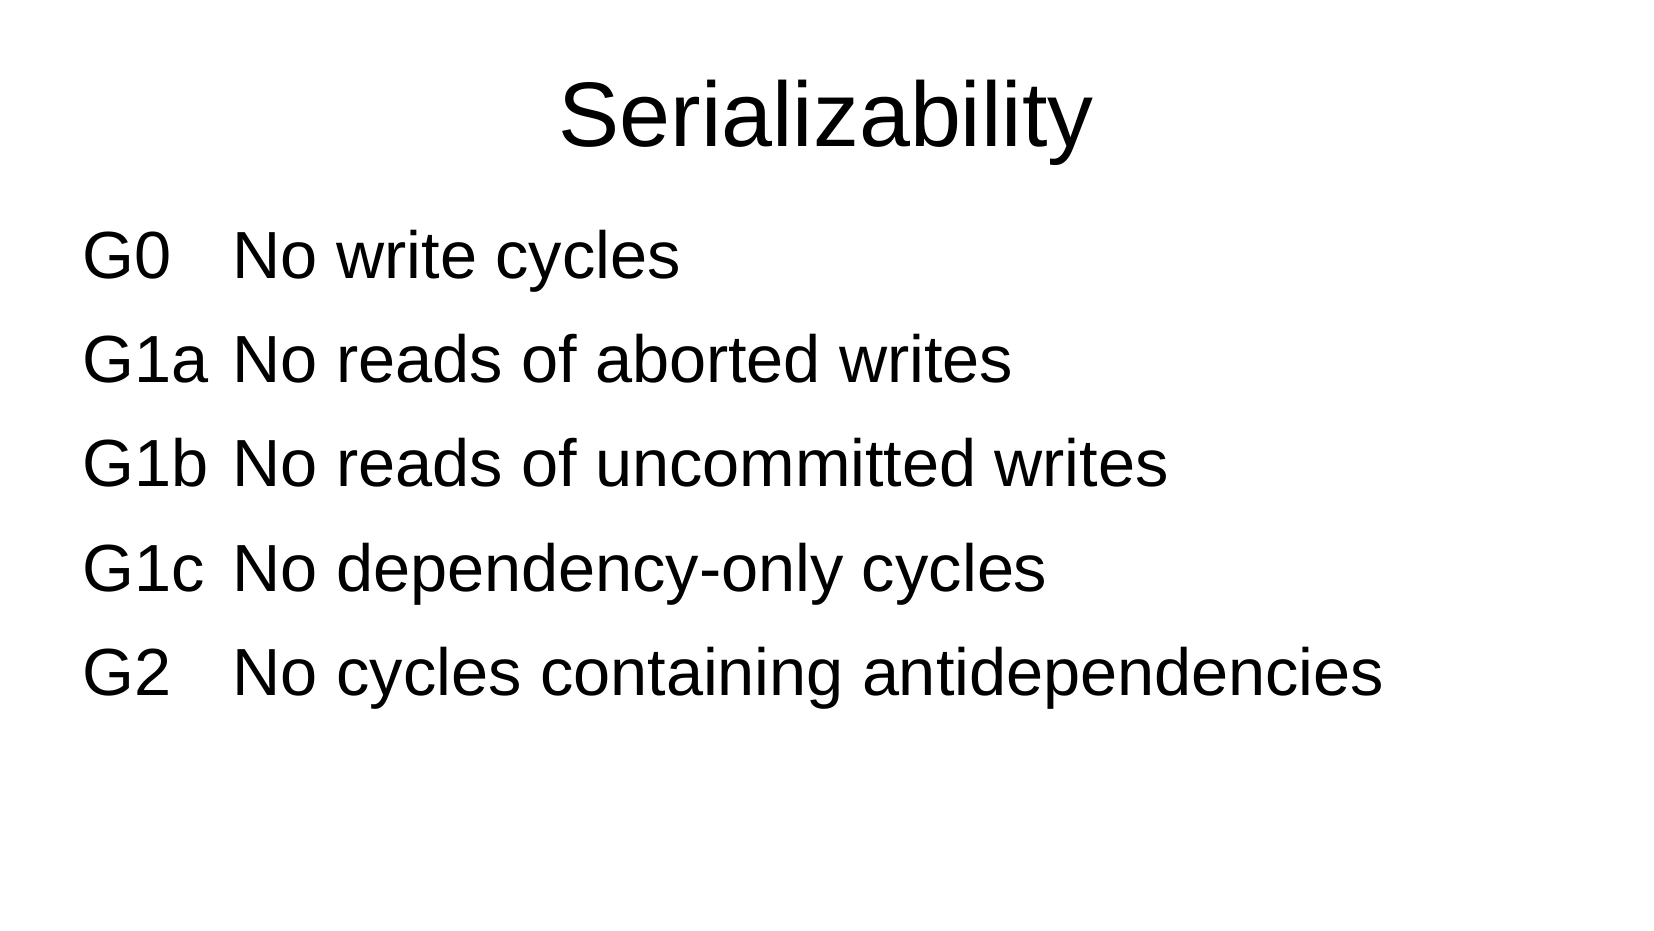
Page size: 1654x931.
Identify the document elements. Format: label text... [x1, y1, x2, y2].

title Serializability [82, 37, 1571, 193]
list G0 No write cycles G1a No reads of aborted writes G1b No reads of uncommitted writes G1c No dependency-only cycles G2 No cycles containing antidependencies [82, 217, 1571, 758]
